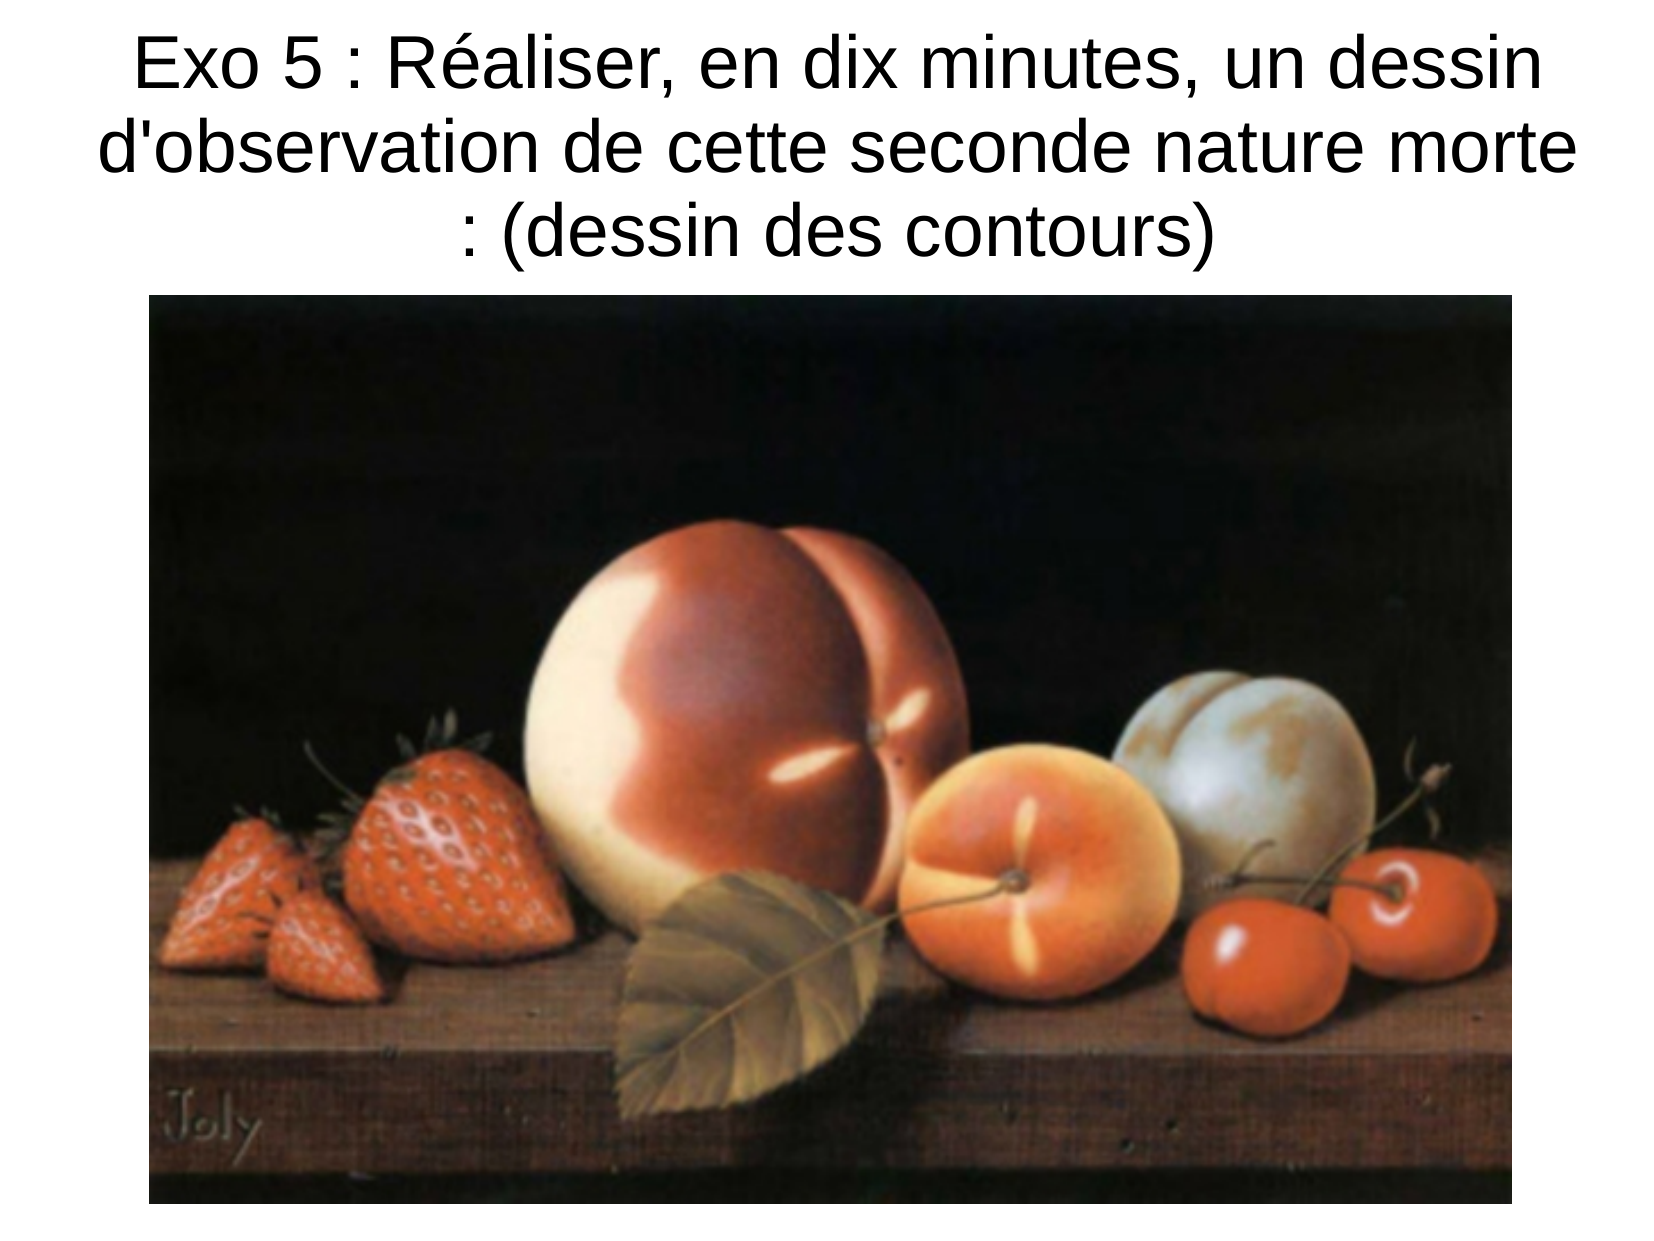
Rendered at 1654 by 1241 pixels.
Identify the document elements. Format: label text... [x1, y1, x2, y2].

picture [149, 295, 1512, 1204]
title Exo 5 : Réaliser, en dix minutes, un dessin d'observation de cette seconde nature morte : (dessin des contours) [94, 0, 1583, 352]
